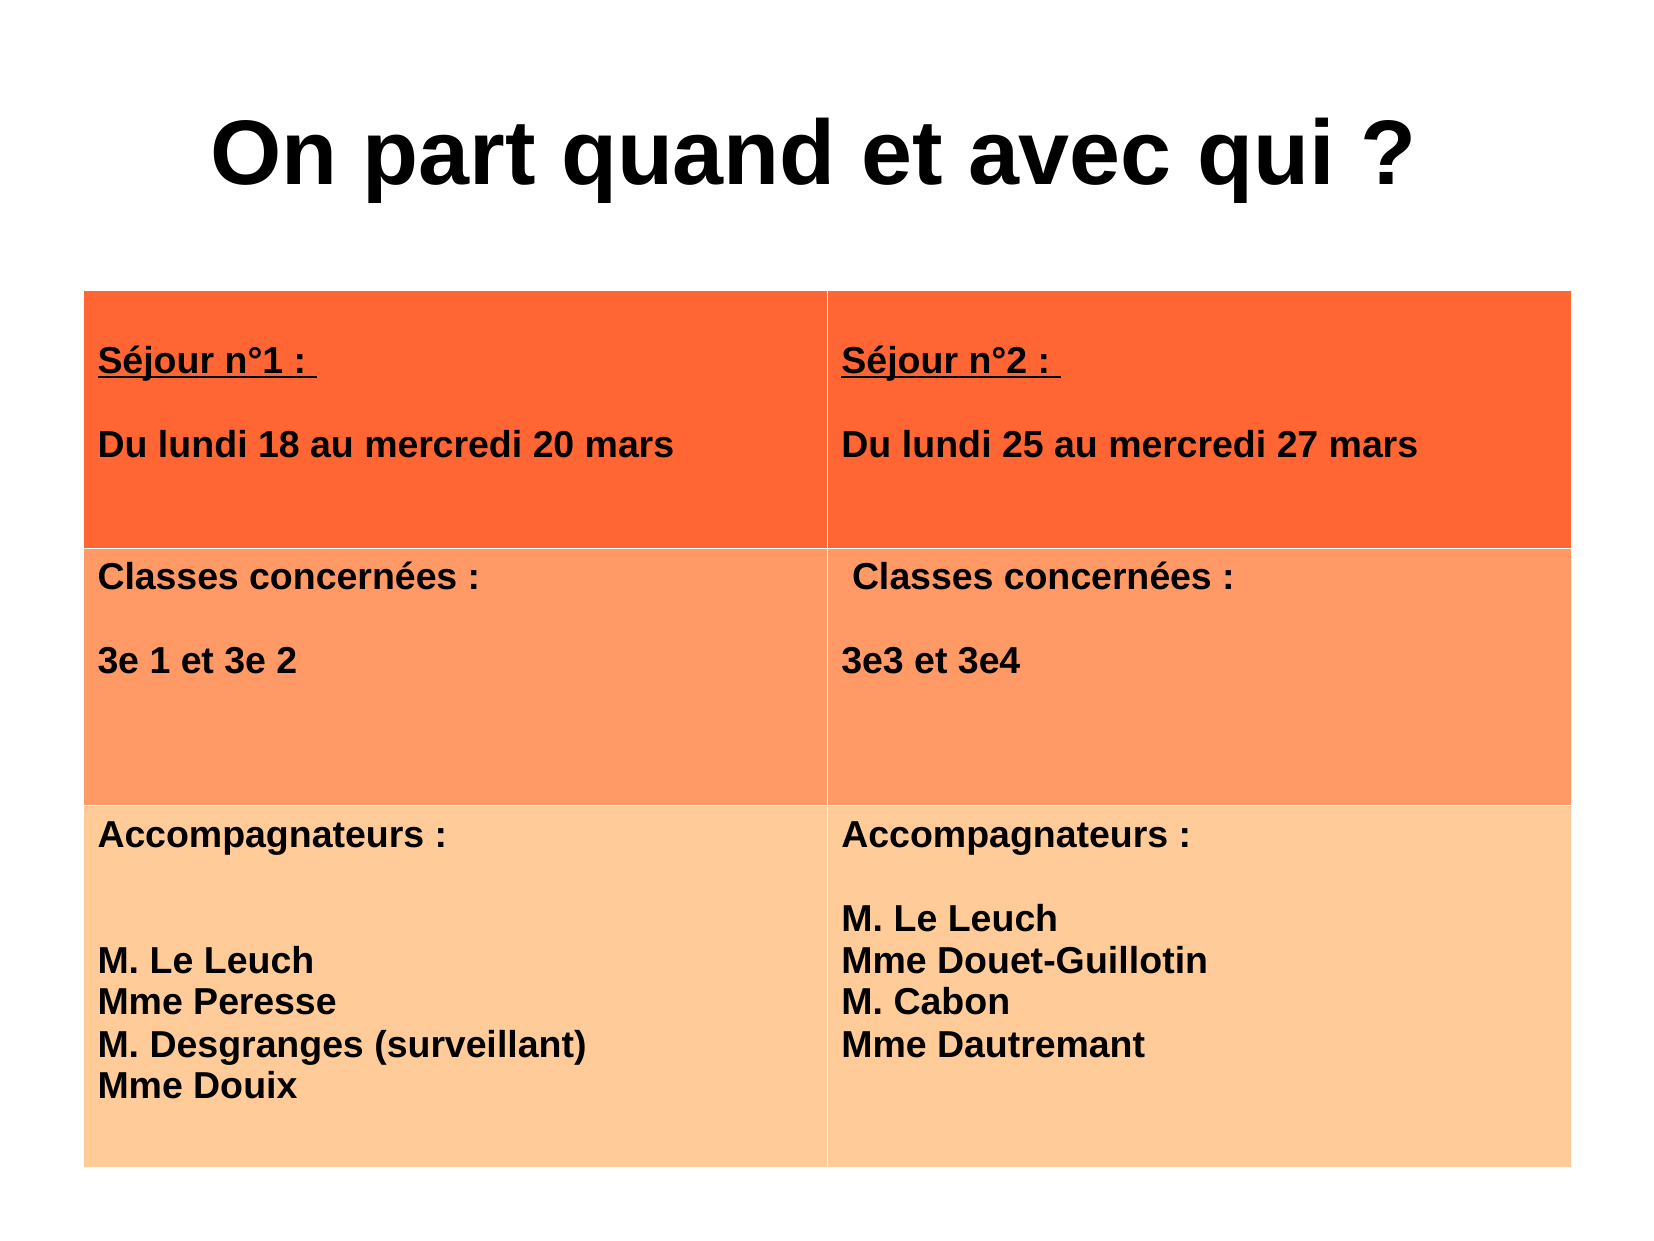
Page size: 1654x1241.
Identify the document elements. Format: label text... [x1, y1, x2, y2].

table_cell Accompagnateurs : M. Le Leuch Mme Peresse M. Desgranges (surveillant) Mme Douix [84, 806, 827, 1167]
title On part quand et avec qui ? [82, 49, 1571, 257]
table_cell Classes concernées : 3e 1 et 3e 2 [84, 549, 827, 805]
table_header Séjour n°2 : Du lundi 25 au mercredi 27 mars [828, 291, 1571, 548]
table_header Séjour n°1 : Du lundi 18 au mercredi 20 mars [84, 291, 827, 548]
table_cell Accompagnateurs : M. Le Leuch Mme Douet-Guillotin M. Cabon Mme Dautremant [828, 806, 1571, 1167]
table_cell Classes concernées : 3e3 et 3e4 [828, 549, 1571, 805]
